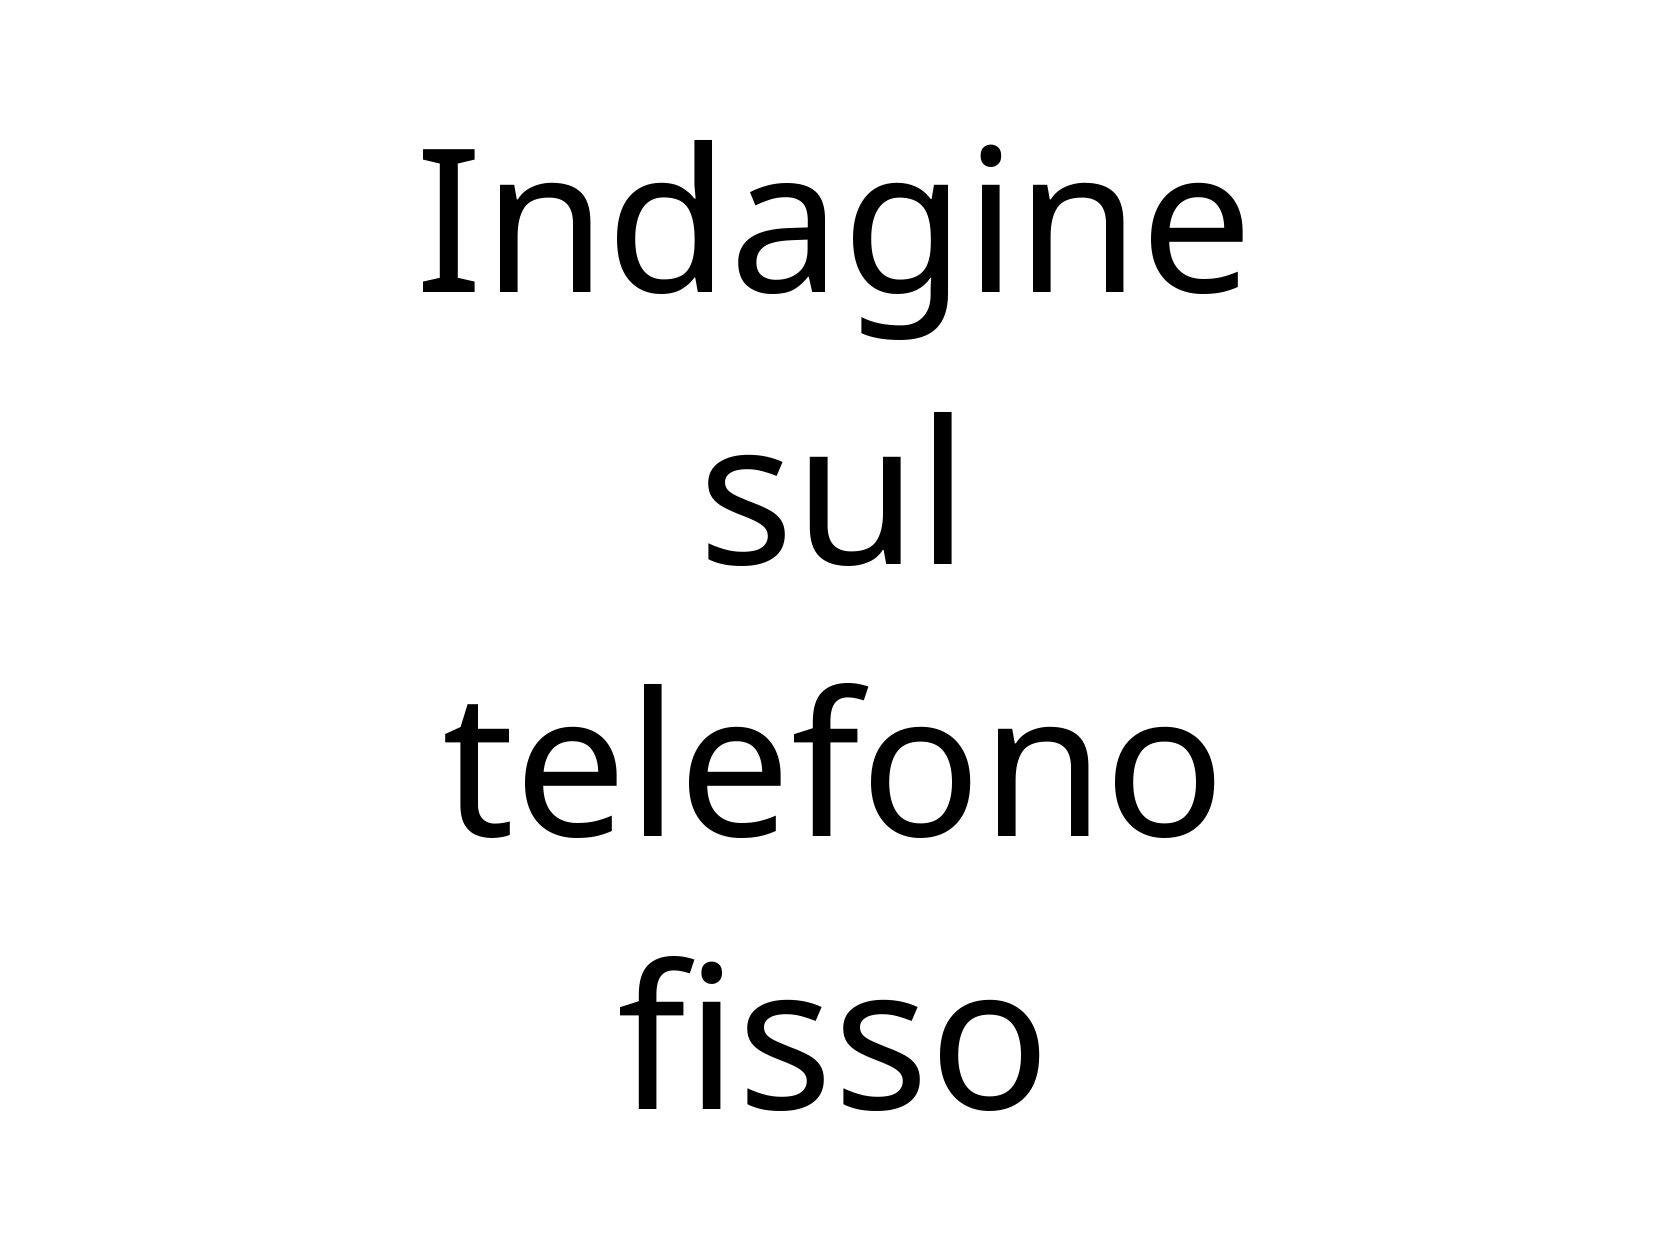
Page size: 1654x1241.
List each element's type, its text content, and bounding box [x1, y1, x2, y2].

text_box Indagine sul telefono fisso [403, 65, 1265, 1181]
